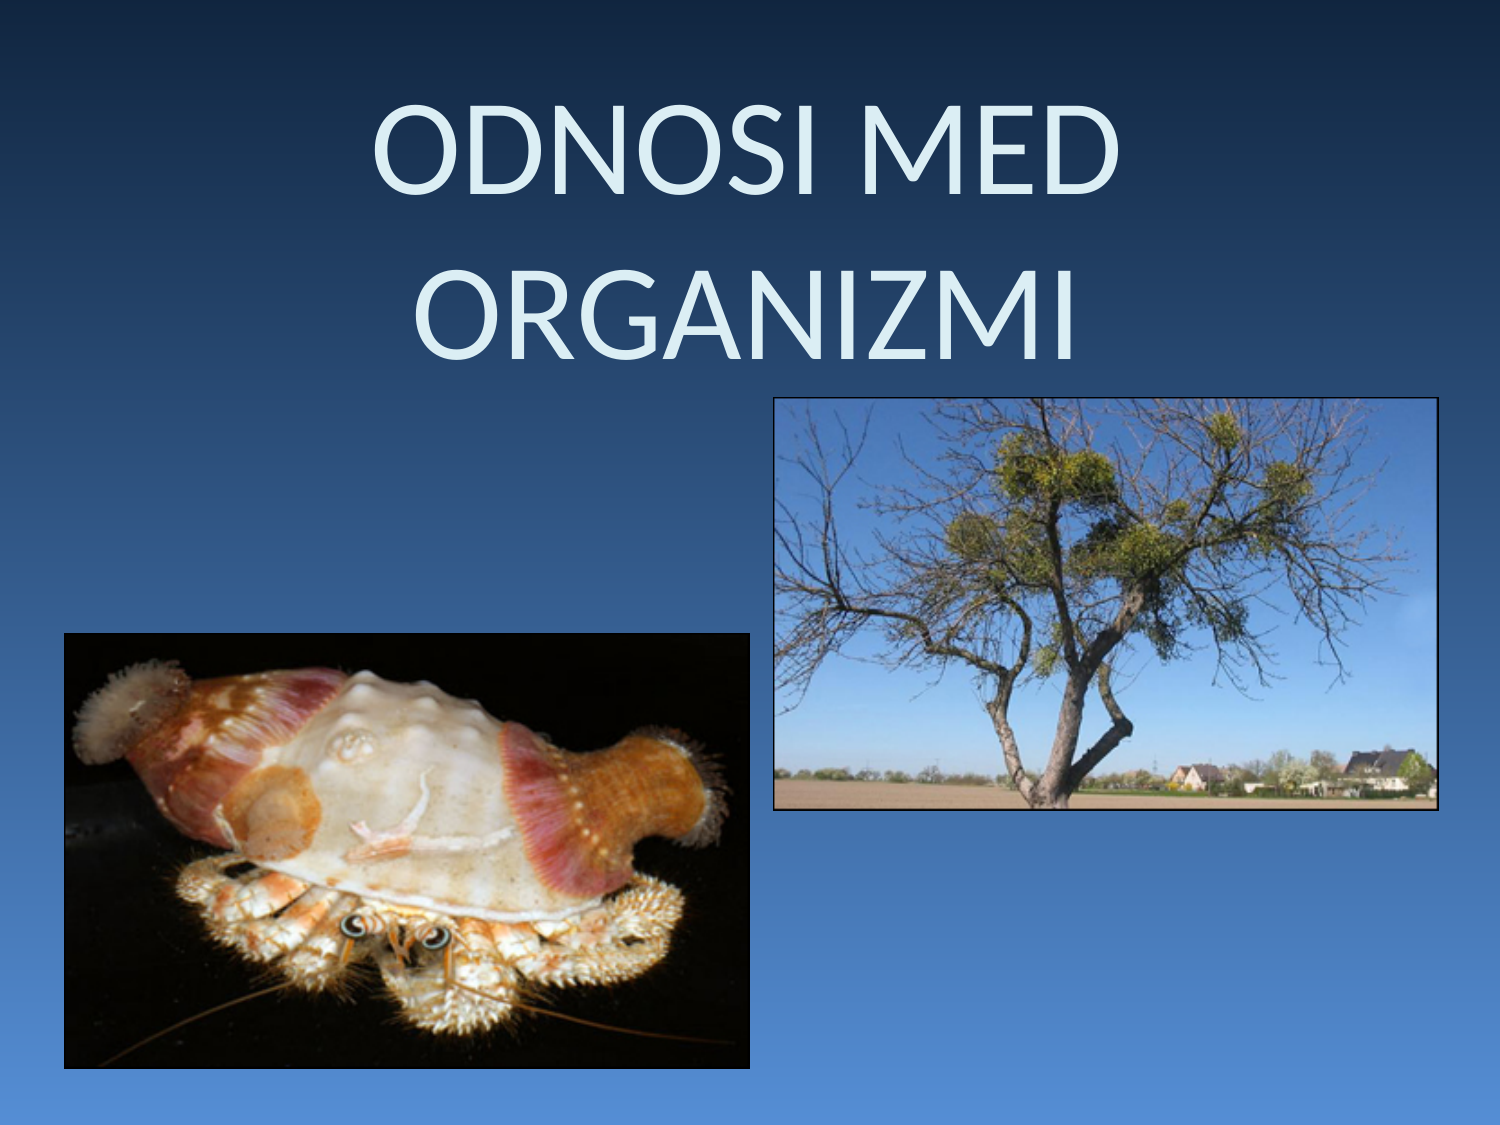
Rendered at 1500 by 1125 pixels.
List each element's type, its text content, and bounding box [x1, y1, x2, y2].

picture [64, 633, 750, 1069]
title ODNOSI MED ORGANIZMI [53, 101, 1441, 343]
picture [773, 397, 1439, 811]
